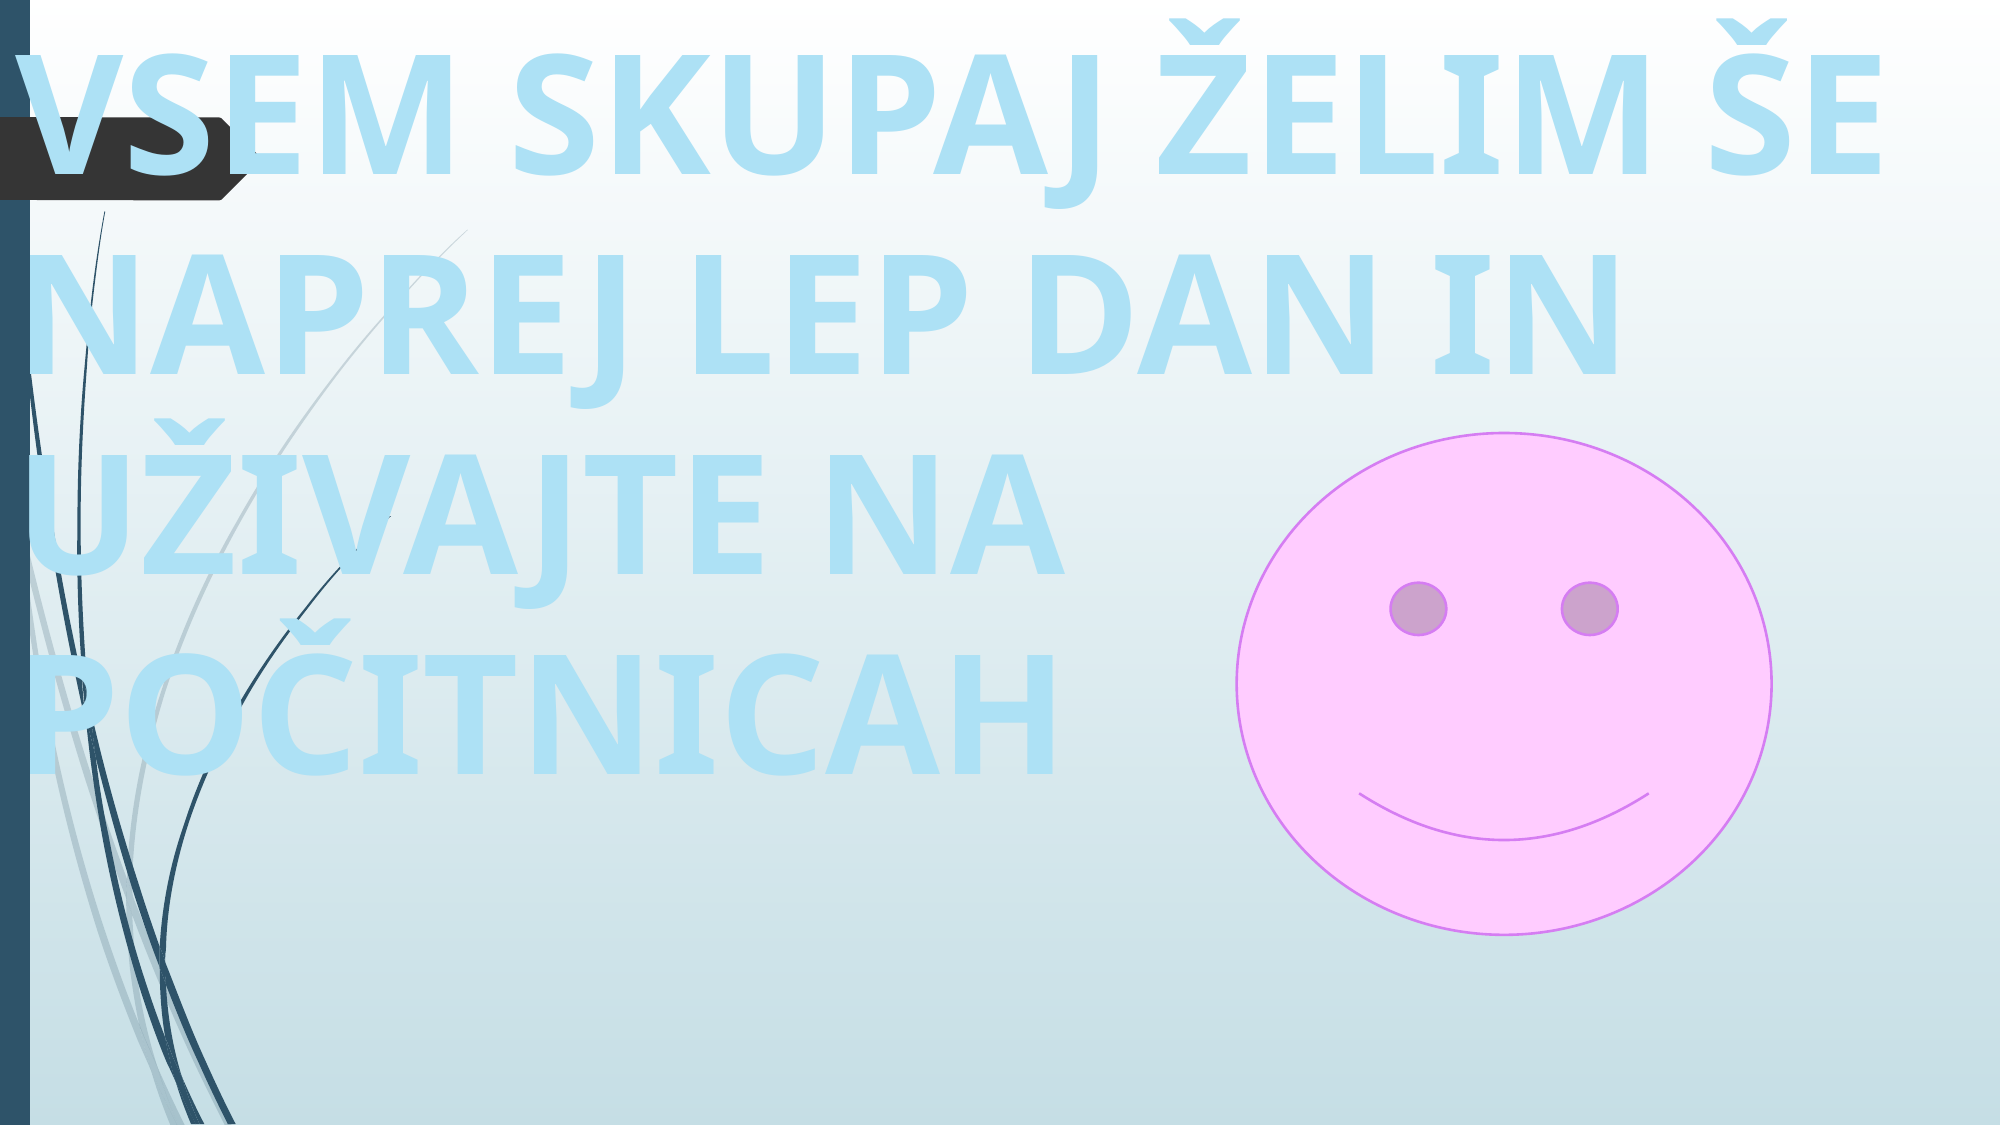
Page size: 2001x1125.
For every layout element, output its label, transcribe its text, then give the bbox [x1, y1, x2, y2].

list VSEM SKUPAJ ŽELIM ŠE NAPREJ LEP DAN IN UŽIVAJTE NA POČITNICAH [0, 0, 2000, 1125]
text_box [1236, 432, 1772, 935]
